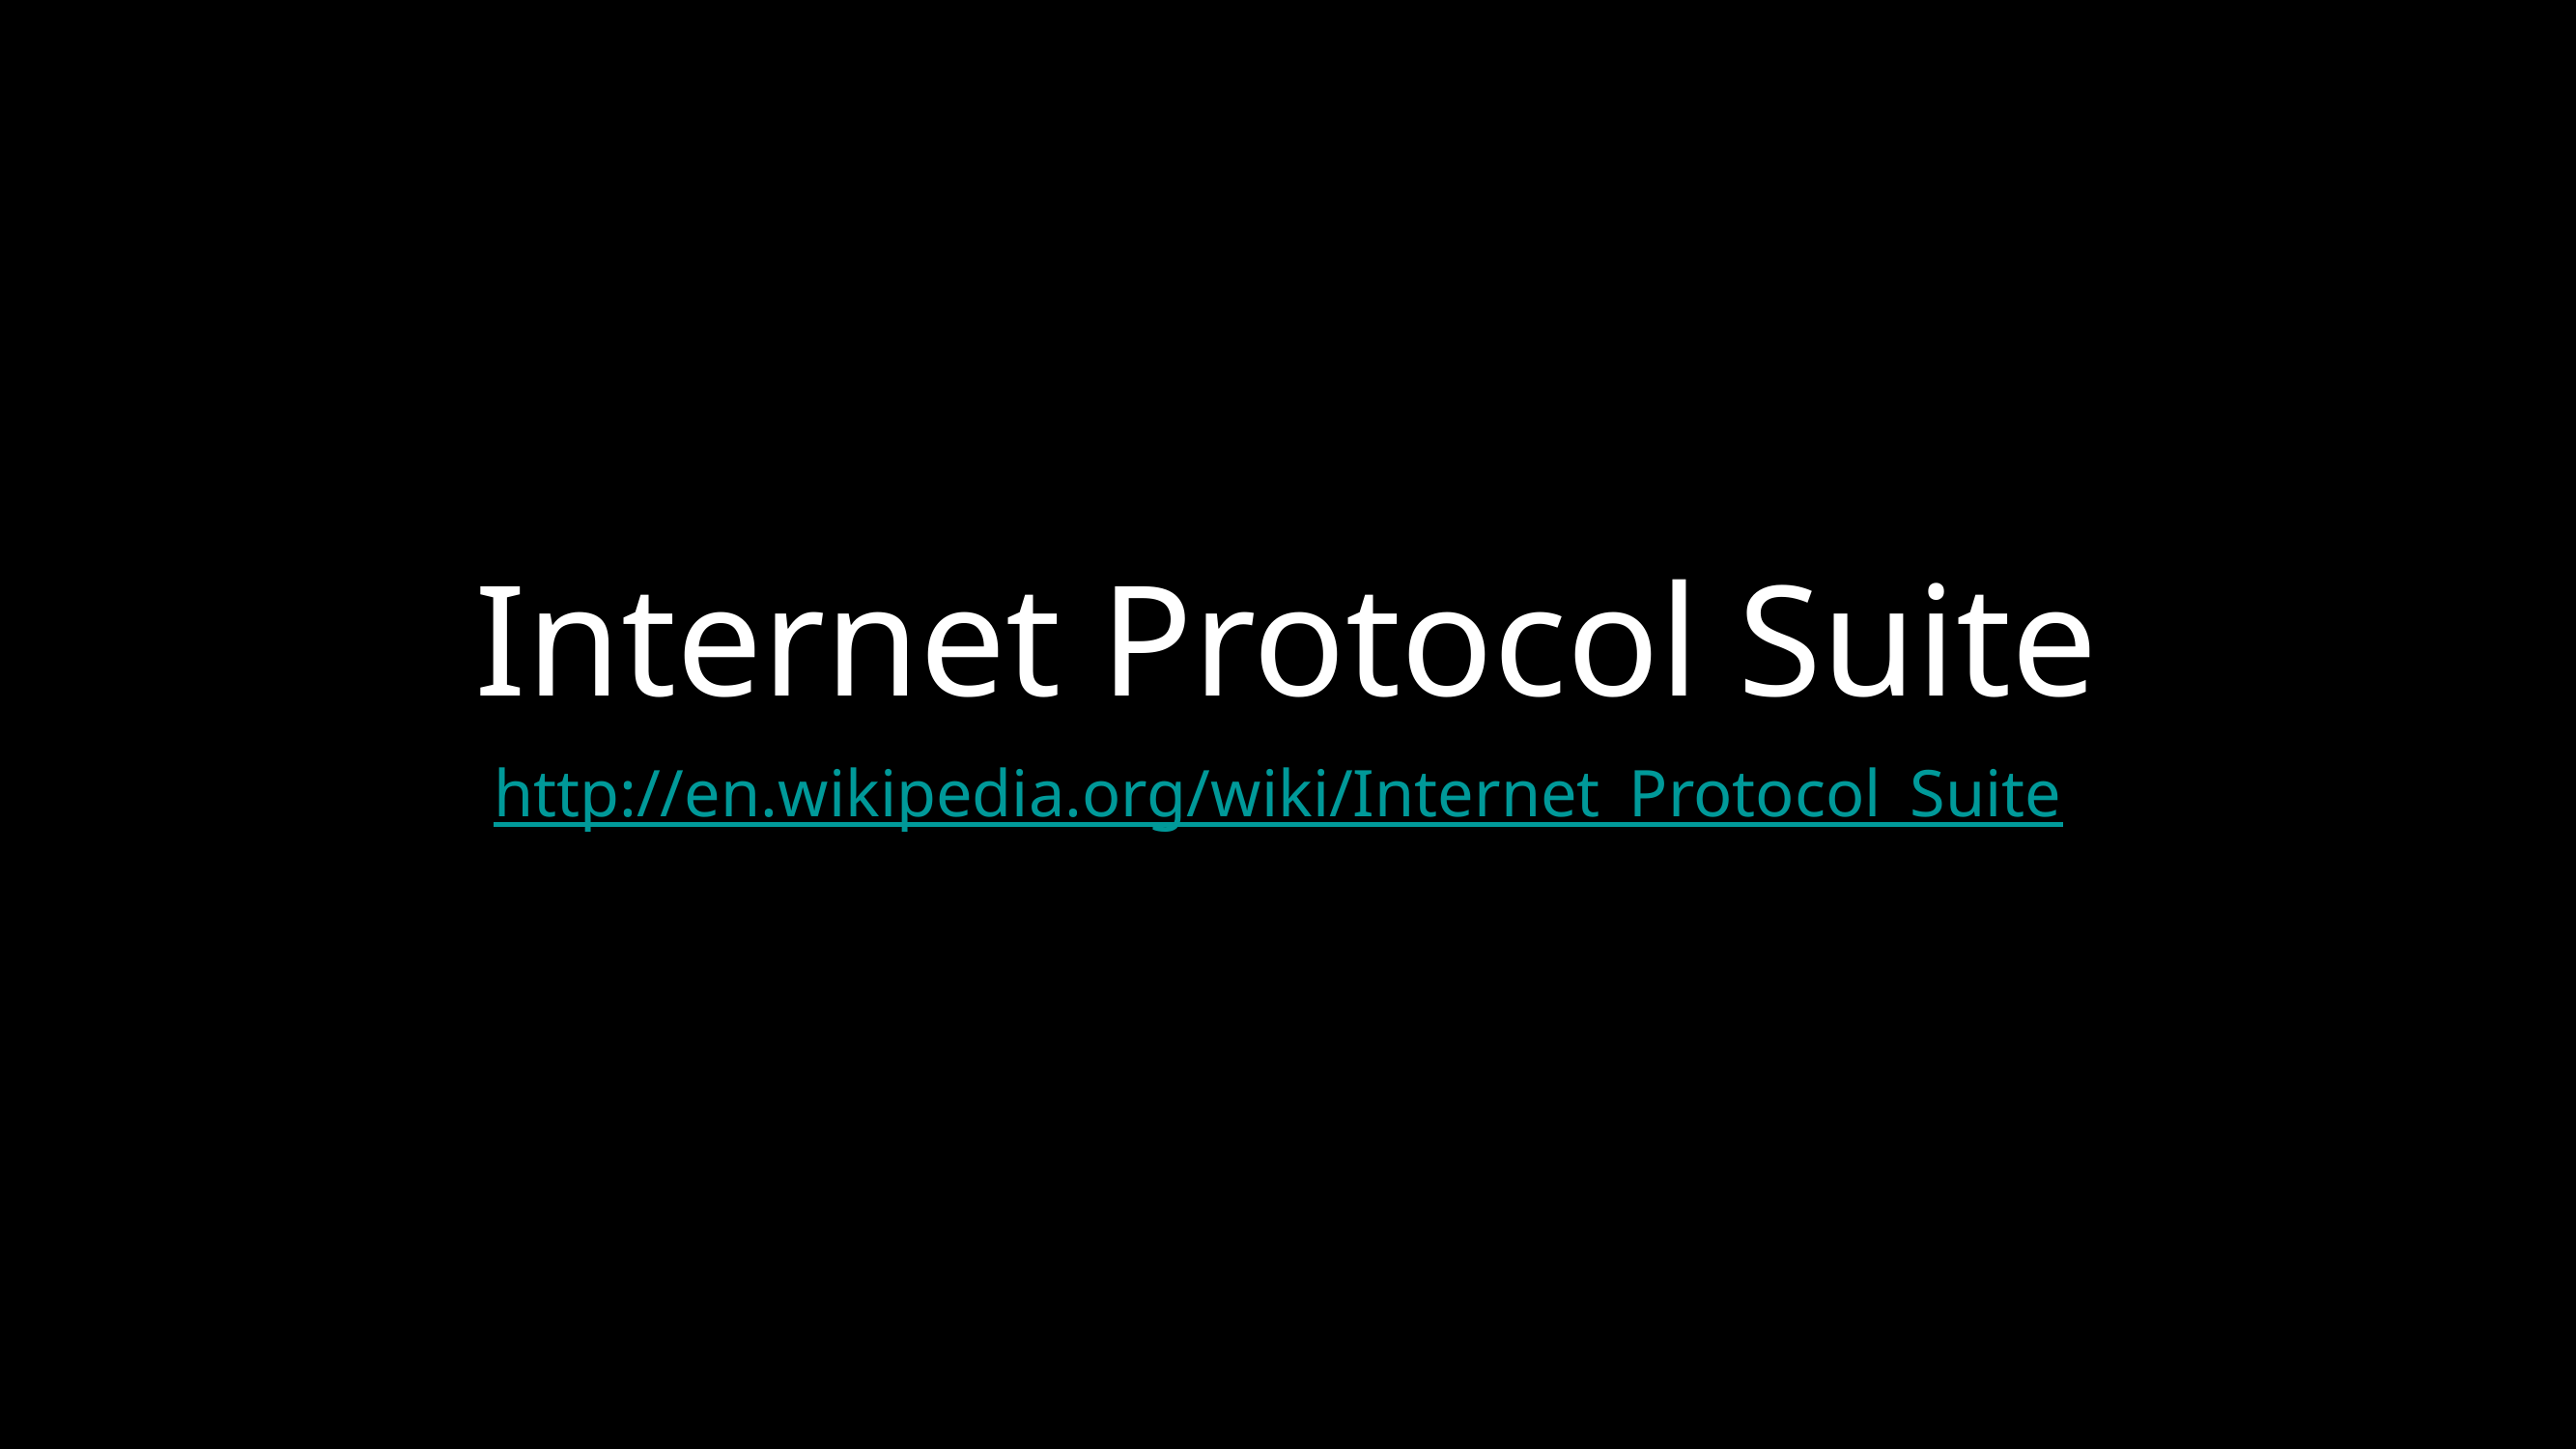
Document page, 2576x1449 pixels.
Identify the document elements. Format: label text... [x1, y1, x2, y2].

title Internet Protocol Suite [183, 243, 2392, 733]
list http://en.wikipedia.org/wiki/Internet_Protocol_Suite [183, 746, 2392, 914]
